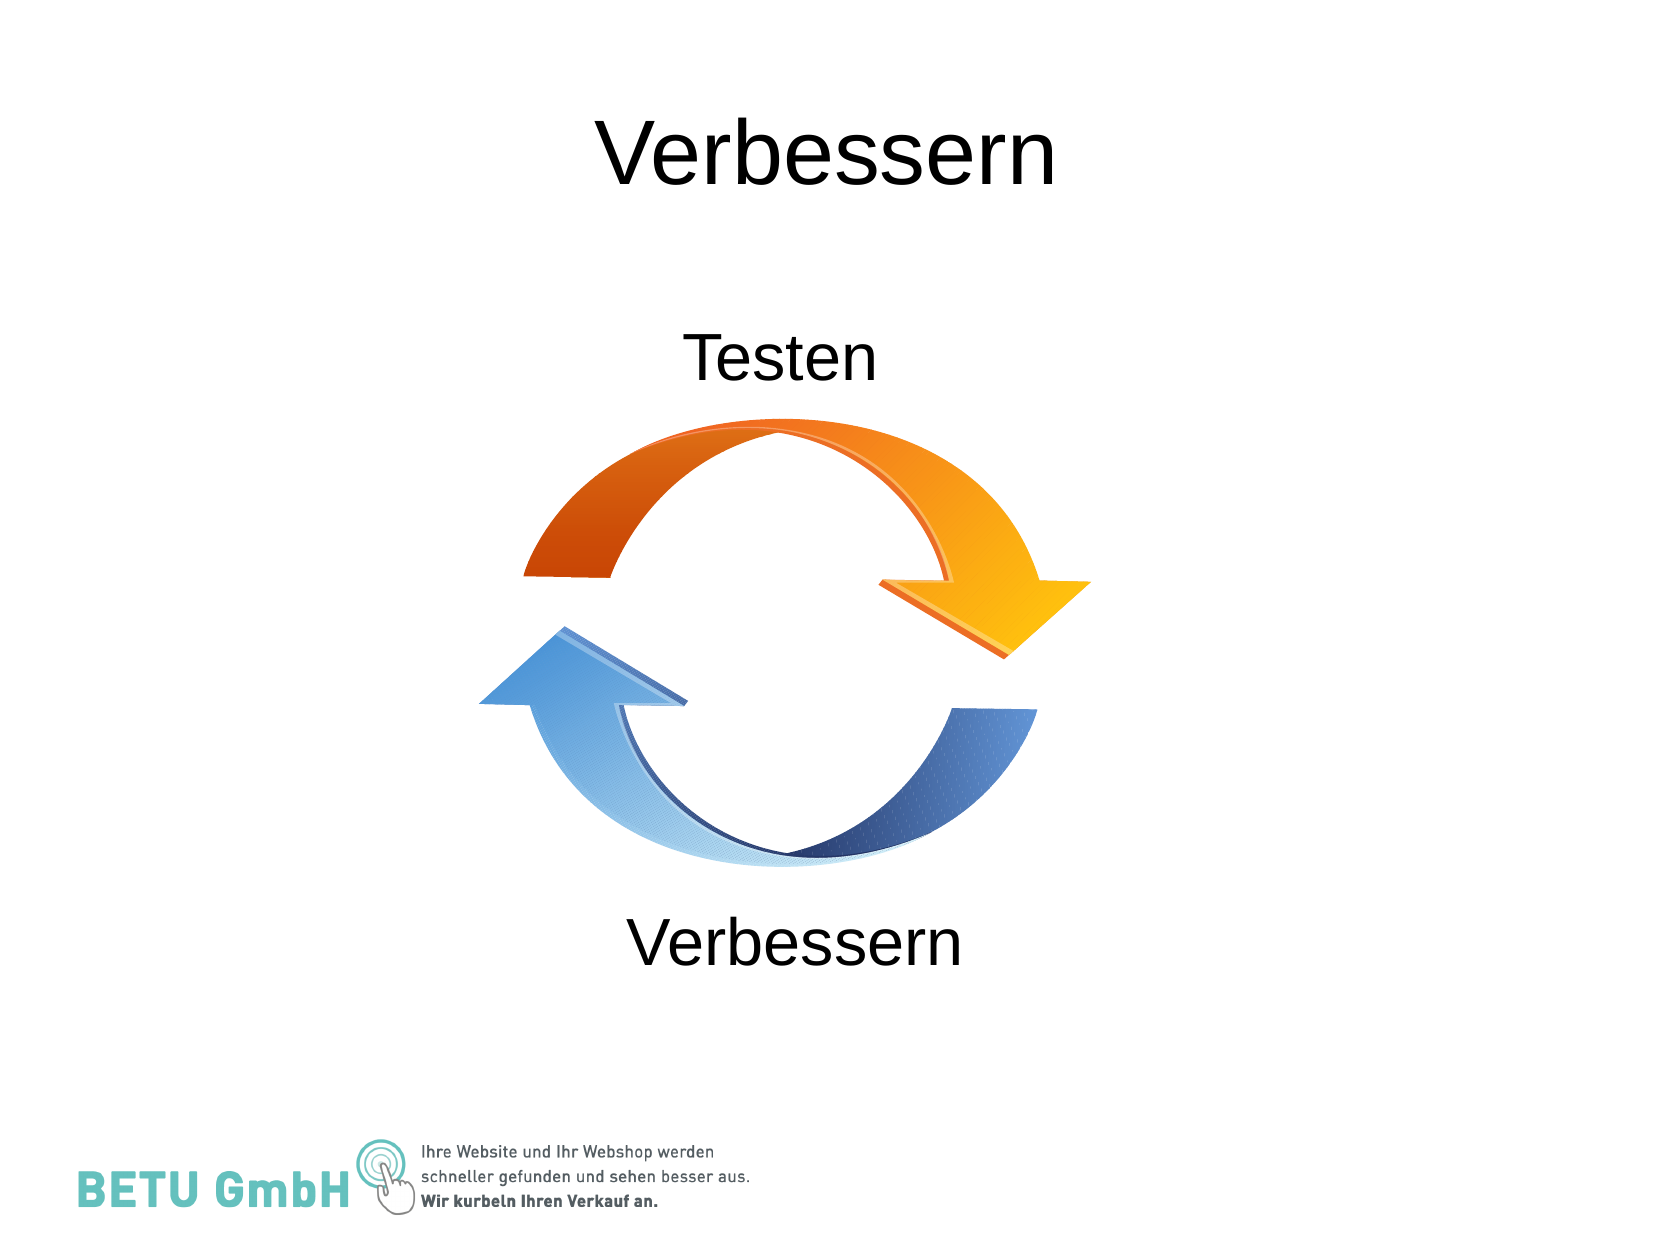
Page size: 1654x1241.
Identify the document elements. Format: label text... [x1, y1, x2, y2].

title Verbessern [82, 49, 1571, 257]
picture [448, 399, 1123, 886]
picture [70, 1138, 815, 1216]
text_box Verbessern [612, 897, 981, 988]
text_box Testen [667, 312, 894, 403]
